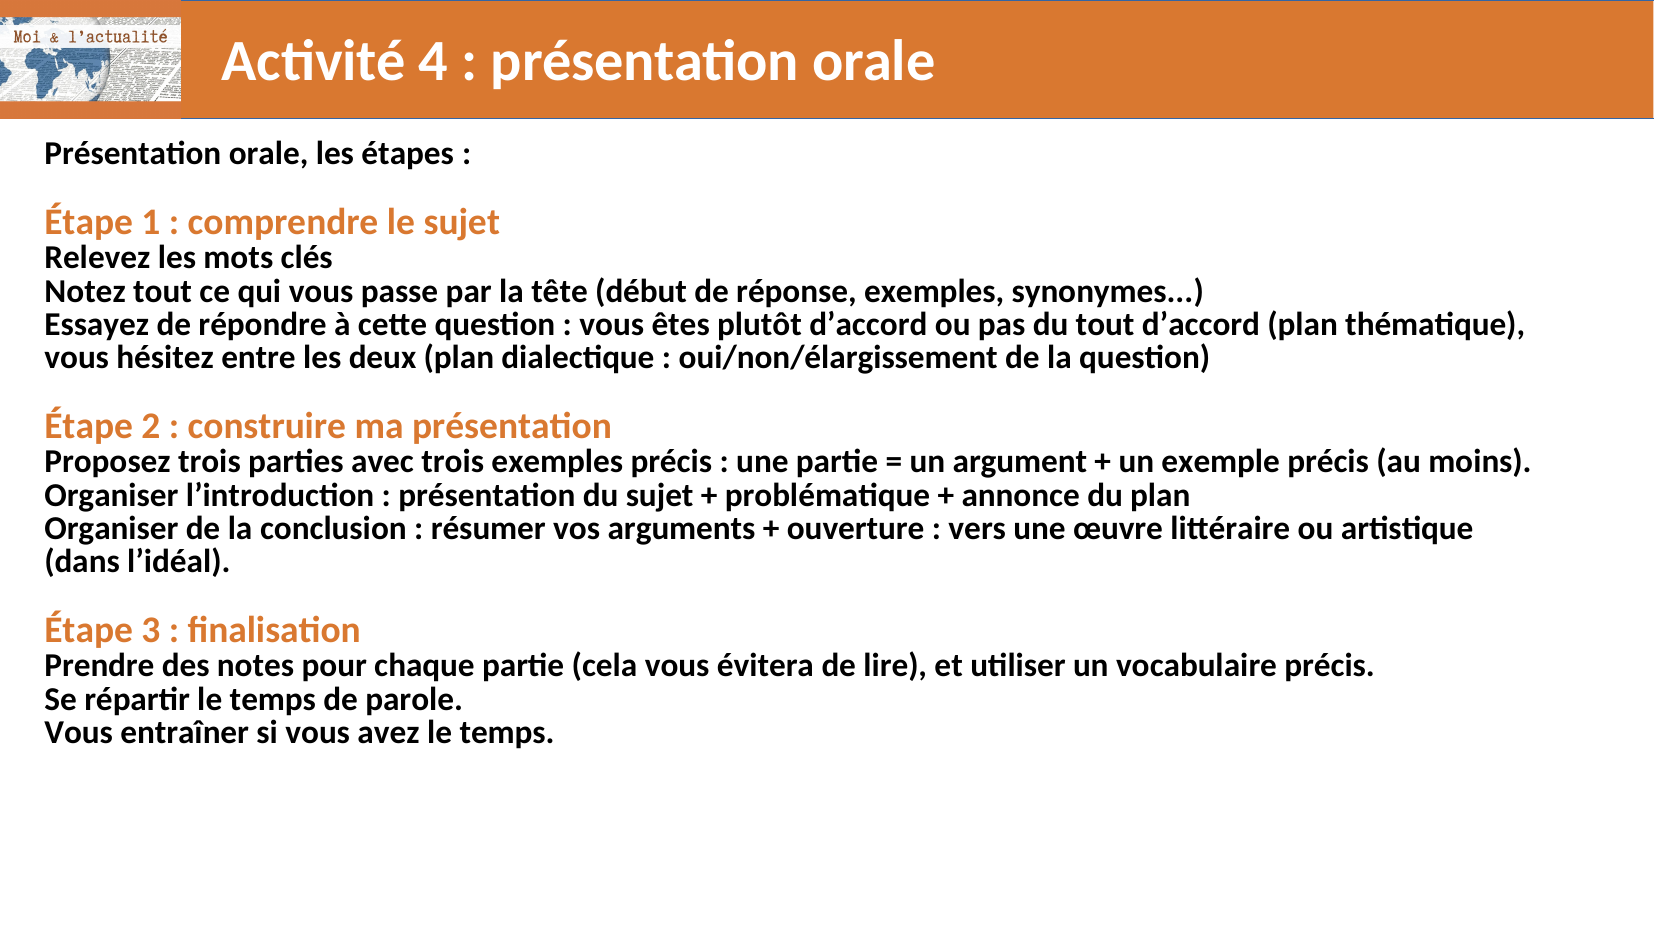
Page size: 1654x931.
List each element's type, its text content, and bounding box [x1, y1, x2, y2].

text_box Présentation orale, les étapes : Étape 1 : comprendre le sujet Relevez les mots clés Notez tout ce qui vous passe par la tête (début de réponse, exemples, synonymes...) Essayez de répondre à cette question : vous êtes plutôt d’accord ou pas du tout d’accord (plan thématique), vous hésitez entre les deux (plan dialectique : oui/non/élargissement de la question) Étape 2 : construire ma présentation Proposez trois parties avec trois exemples précis : une partie = un argument + un exemple précis (au moins). Organiser l’introduction : présentation du sujet + problématique + annonce du plan Organiser de la conclusion : résumer vos arguments + ouverture : vers une œuvre littéraire ou artistique (dans l’idéal). Étape 3 : finalisation Prendre des notes pour chaque partie (cela vous évitera de lire), et utiliser un vocabulaire précis. Se répartir le temps de parole. Vous entraîner si vous avez le temps. [29, 132, 1625, 760]
text_box [181, 0, 1654, 119]
picture [0, 0, 181, 119]
text_box Activité 4 : présentation orale [206, 29, 1329, 103]
